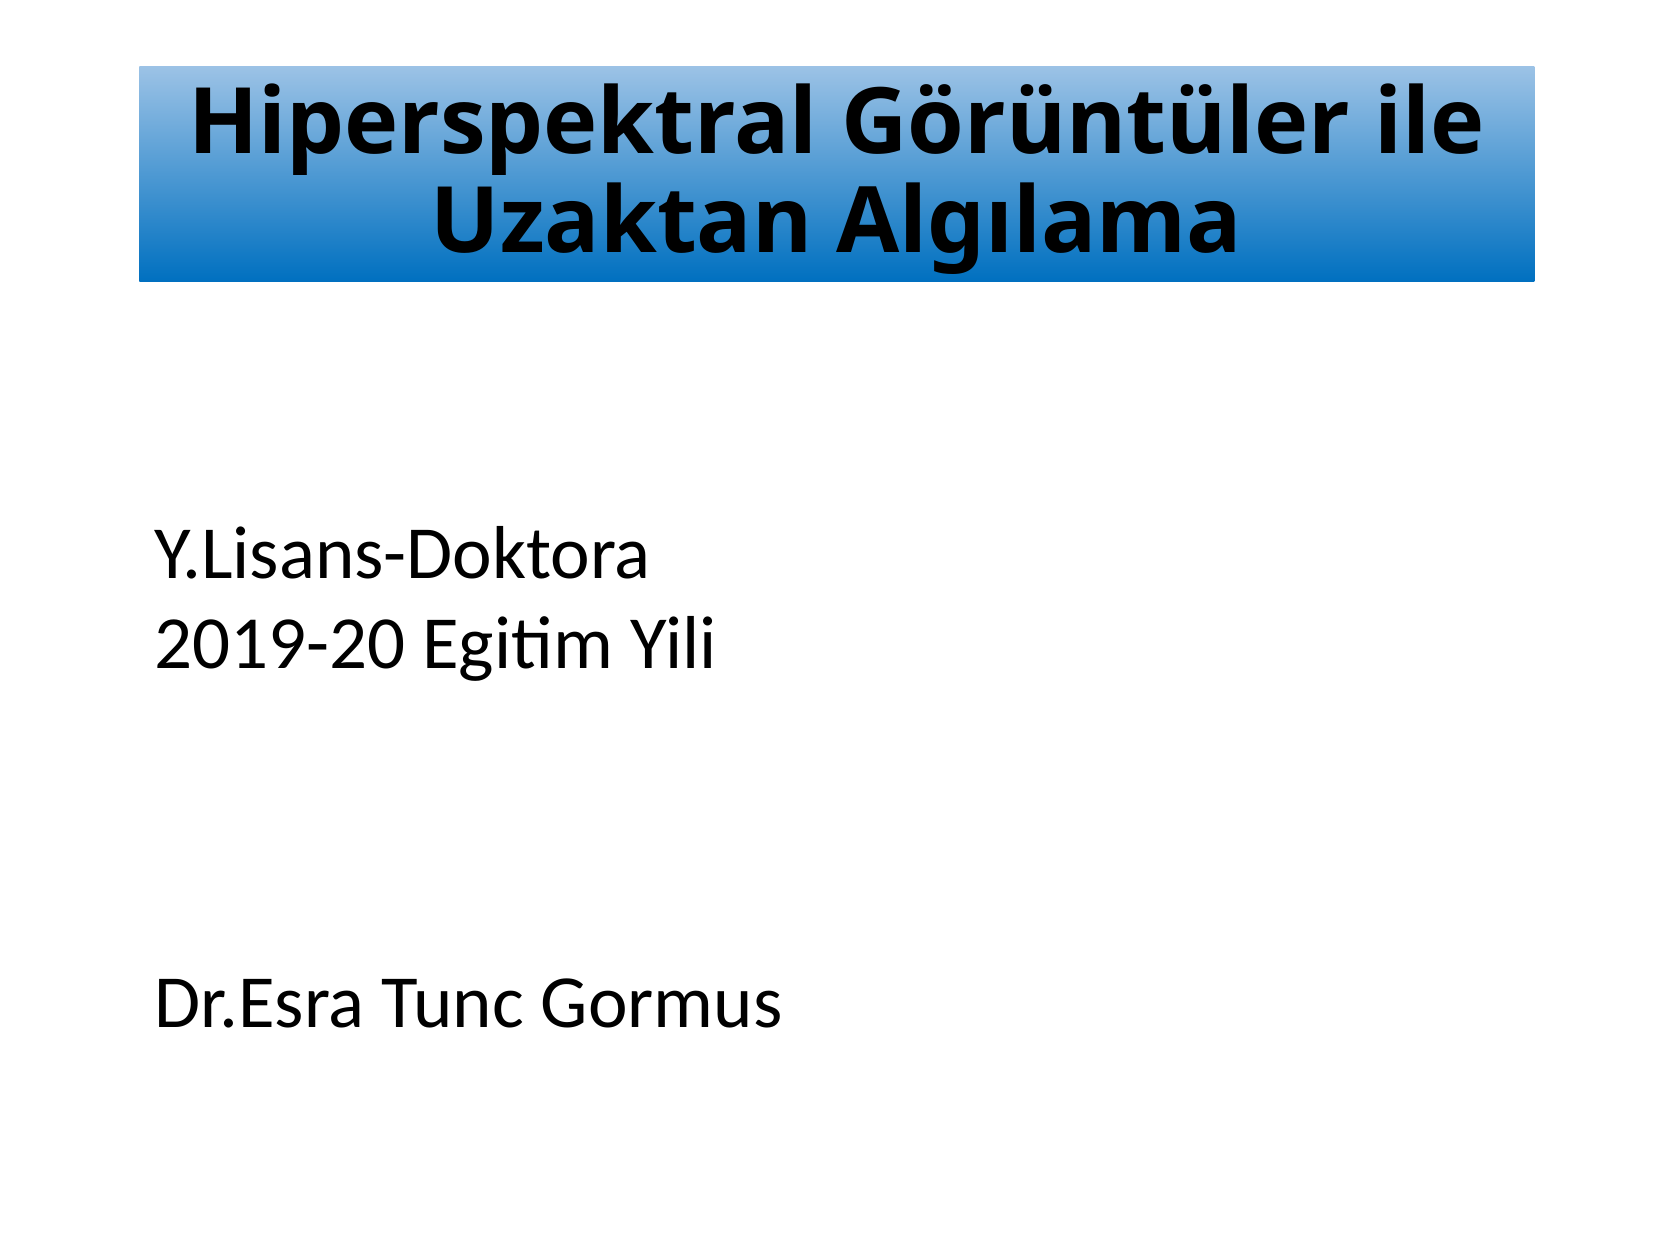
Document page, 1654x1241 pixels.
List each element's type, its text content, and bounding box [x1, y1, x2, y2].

text_box Dr.Esra Tunc Gormus [139, 944, 1119, 1051]
text_box Y.Lisans-Doktora 2019-20 Egitim Yili [139, 496, 1119, 693]
title Hiperspektral Görüntüler ile Uzaktan Algılama [139, 66, 1535, 282]
